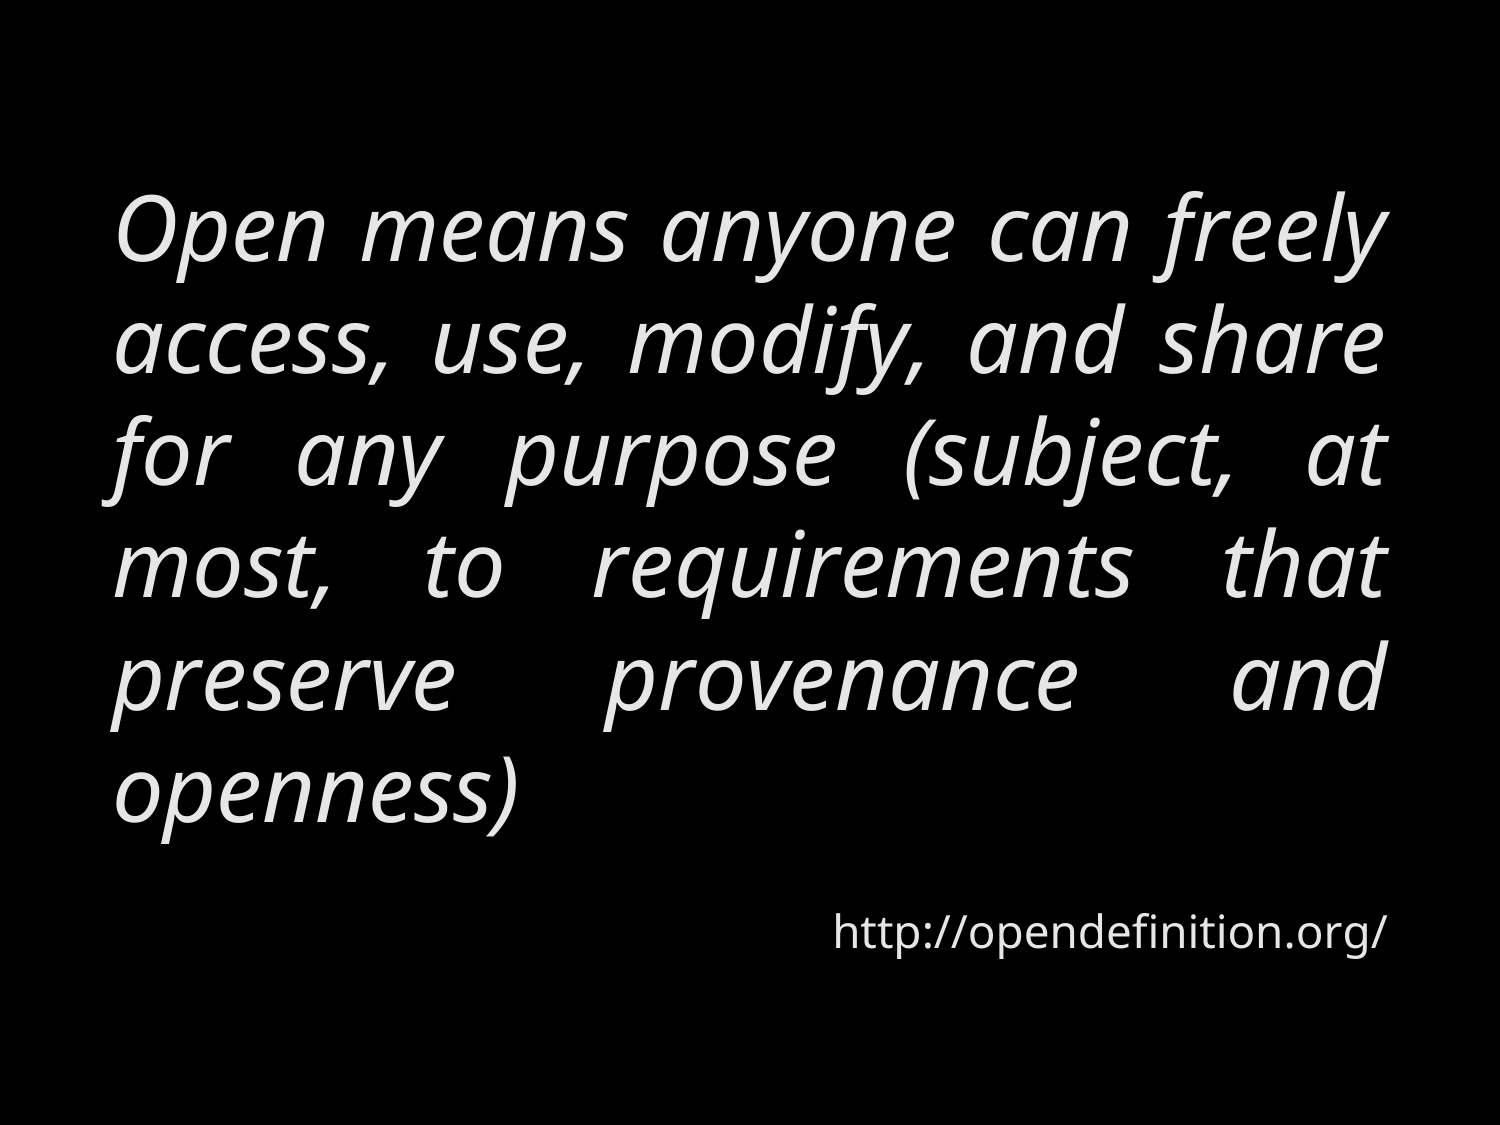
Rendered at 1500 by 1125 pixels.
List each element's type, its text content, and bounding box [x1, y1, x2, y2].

subtitle Open means anyone can freely access, use, modify, and share for any purpose (subject, at most, to requirements that preserve provenance and openness) http://opendefinition.org/ [109, 112, 1391, 1013]
